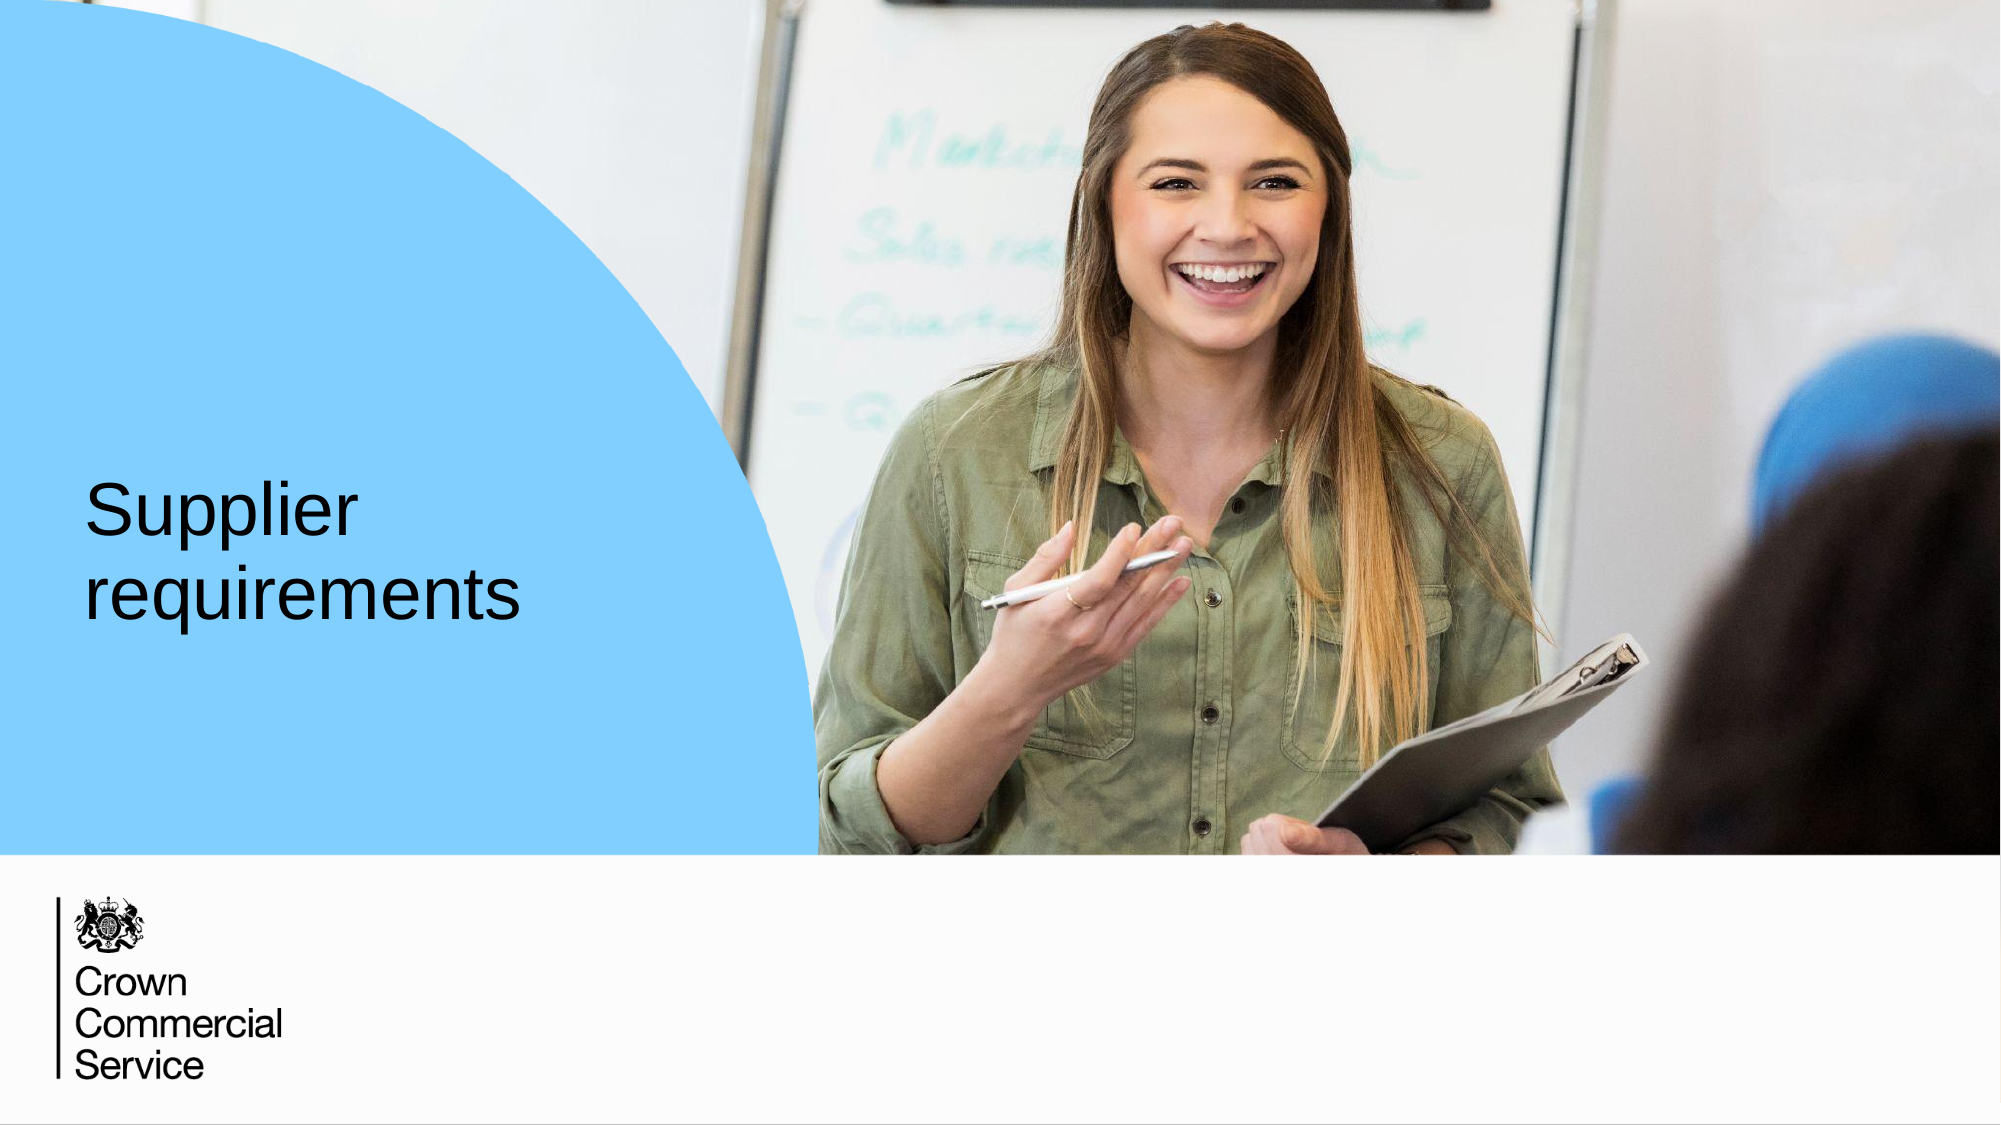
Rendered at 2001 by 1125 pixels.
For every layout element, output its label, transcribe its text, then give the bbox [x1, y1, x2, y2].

text_box Supplier requirements [64, 447, 681, 760]
